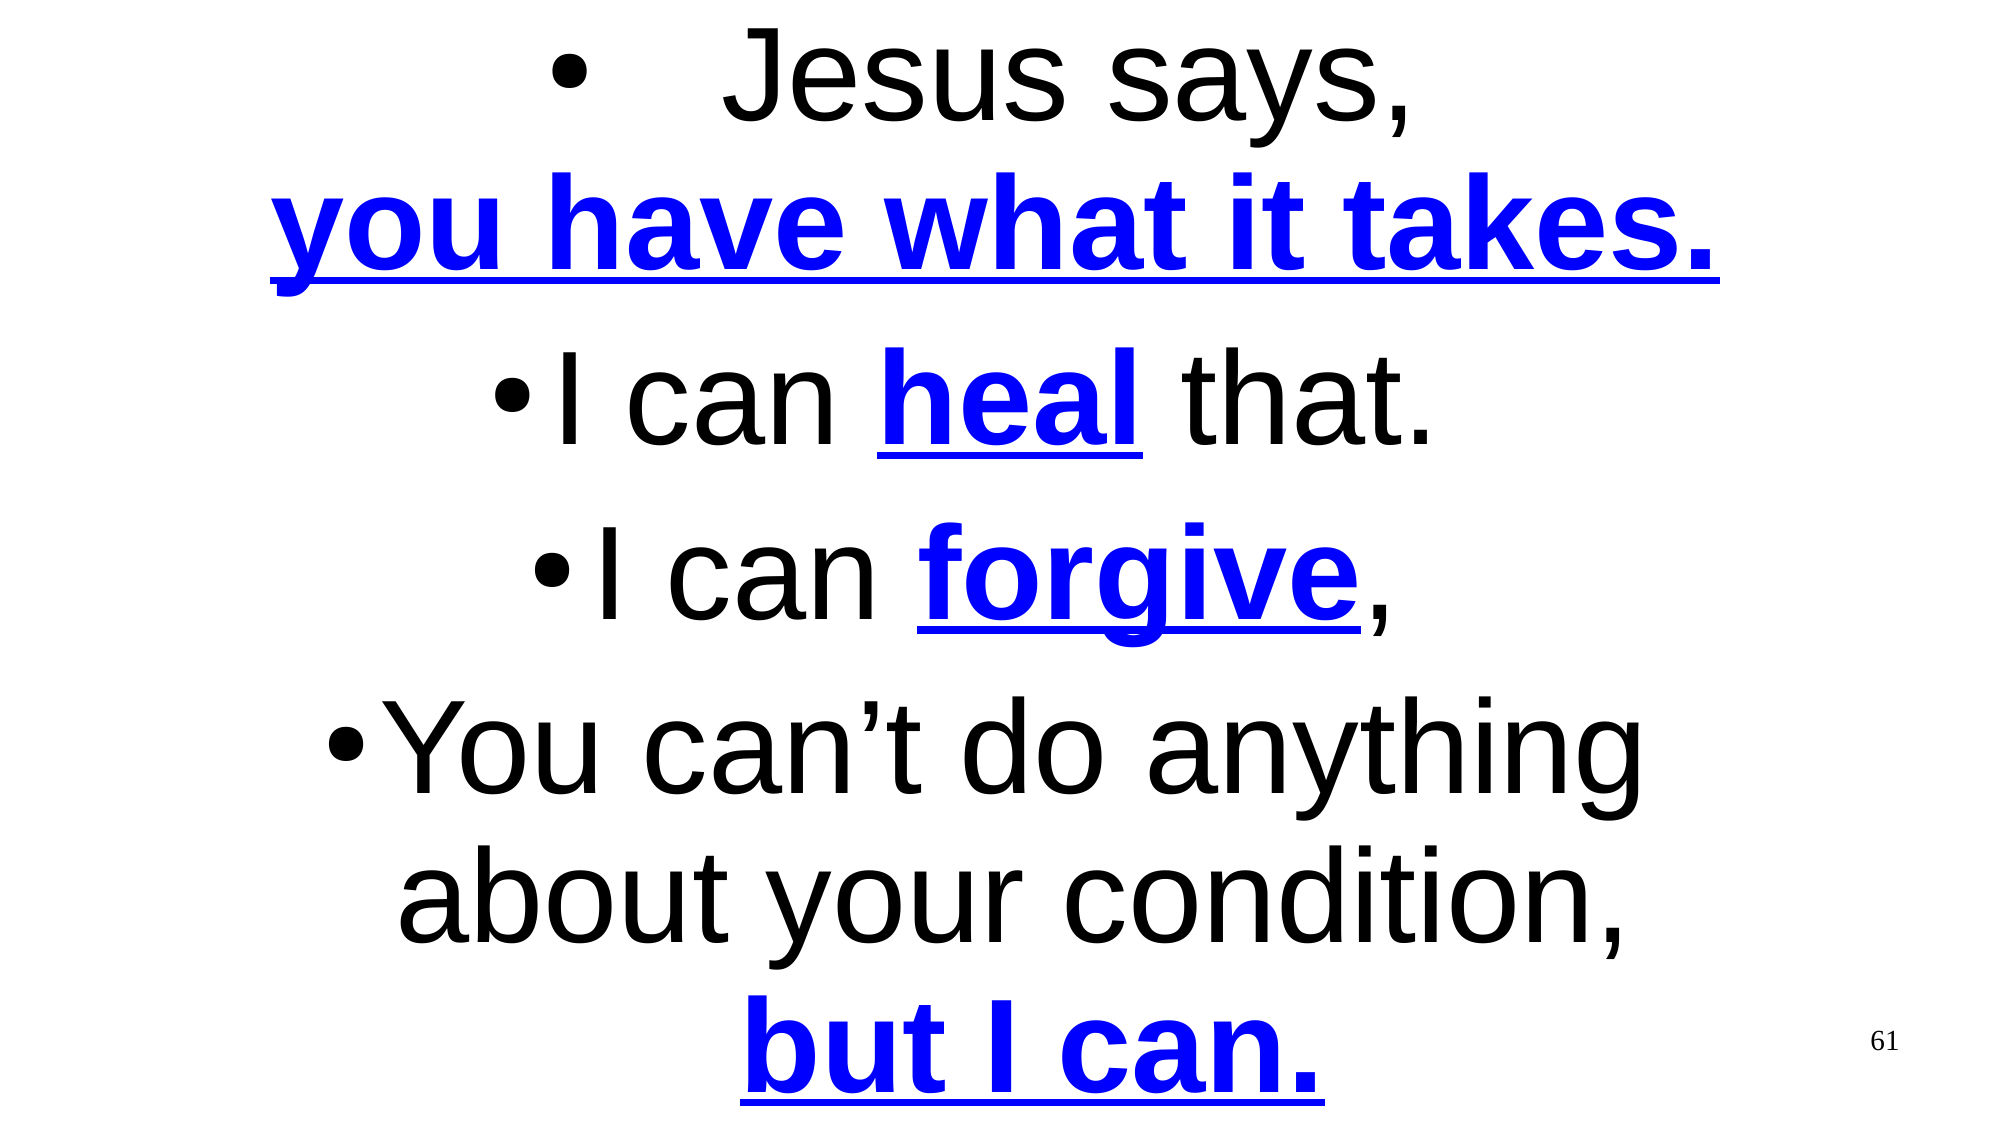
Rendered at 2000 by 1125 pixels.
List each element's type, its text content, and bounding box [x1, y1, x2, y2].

list Jesus says, you have what it takes. I can heal that. I can forgive, You can’t do anything about your condition, but I can. [0, 0, 1996, 1123]
